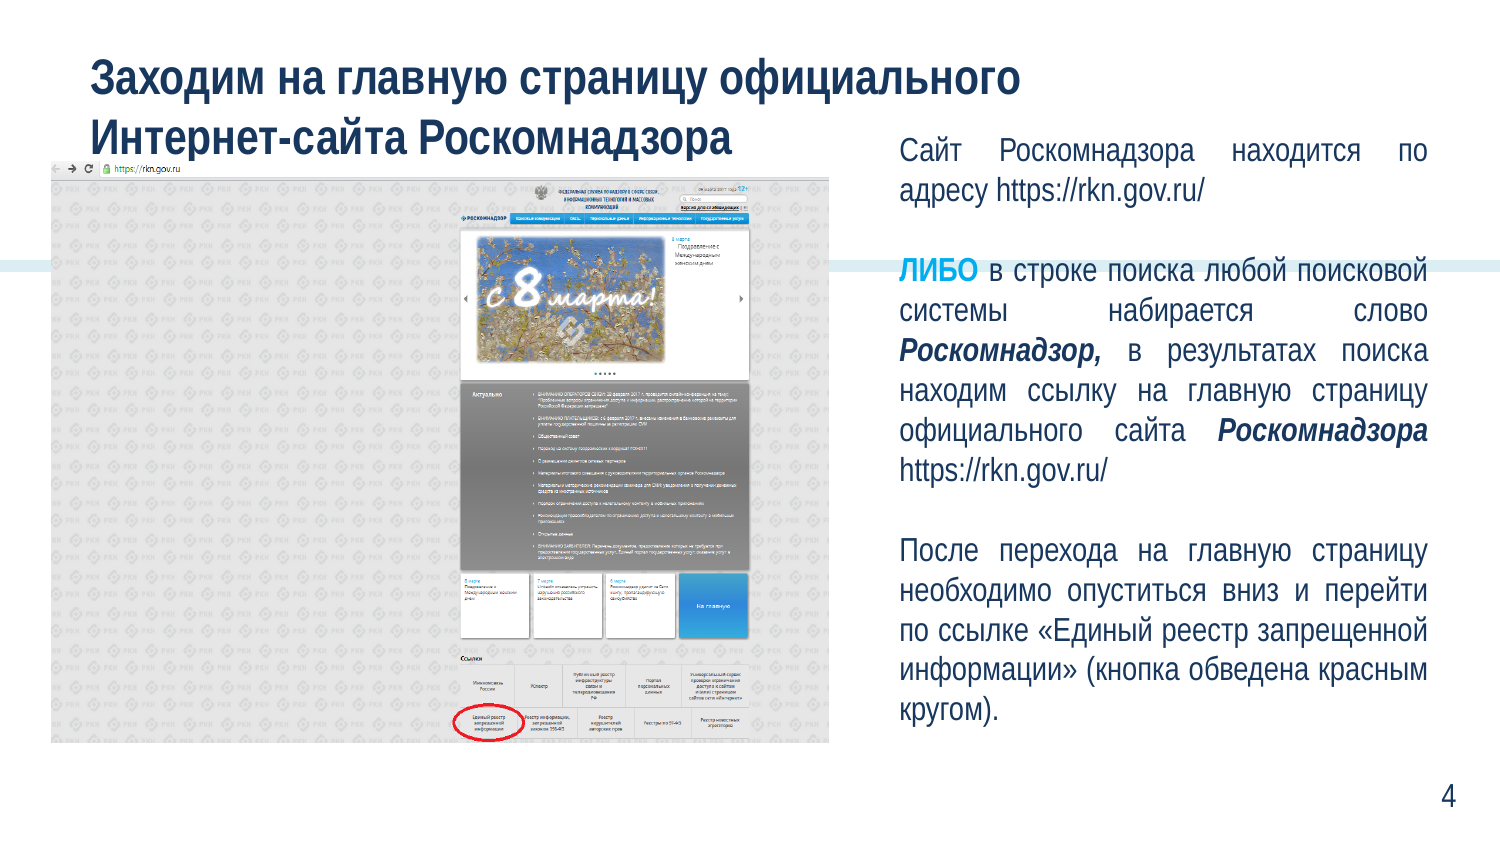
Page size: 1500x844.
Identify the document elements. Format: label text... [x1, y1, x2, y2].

text_box Сайт Роскомнадзора находится по адресу https://rkn.gov.ru/ ЛИБО в строке поиска любой поисковой системы набирается слово Роскомнадзор, в результатах поиска находим ссылку на главную страницу официального сайта Роскомнадзора https://rkn.gov.ru/ После перехода на главную страницу необходимо опуститься вниз и перейти по ссылке «Единый реестр запрещенной информации» (кнопка обведена красным кругом). [884, 121, 1444, 735]
slide_number <номер> [1355, 766, 1472, 827]
picture [51, 161, 829, 743]
text_box Заходим на главную страницу официального Интернет-сайта Роскомнадзора [75, 33, 1150, 176]
